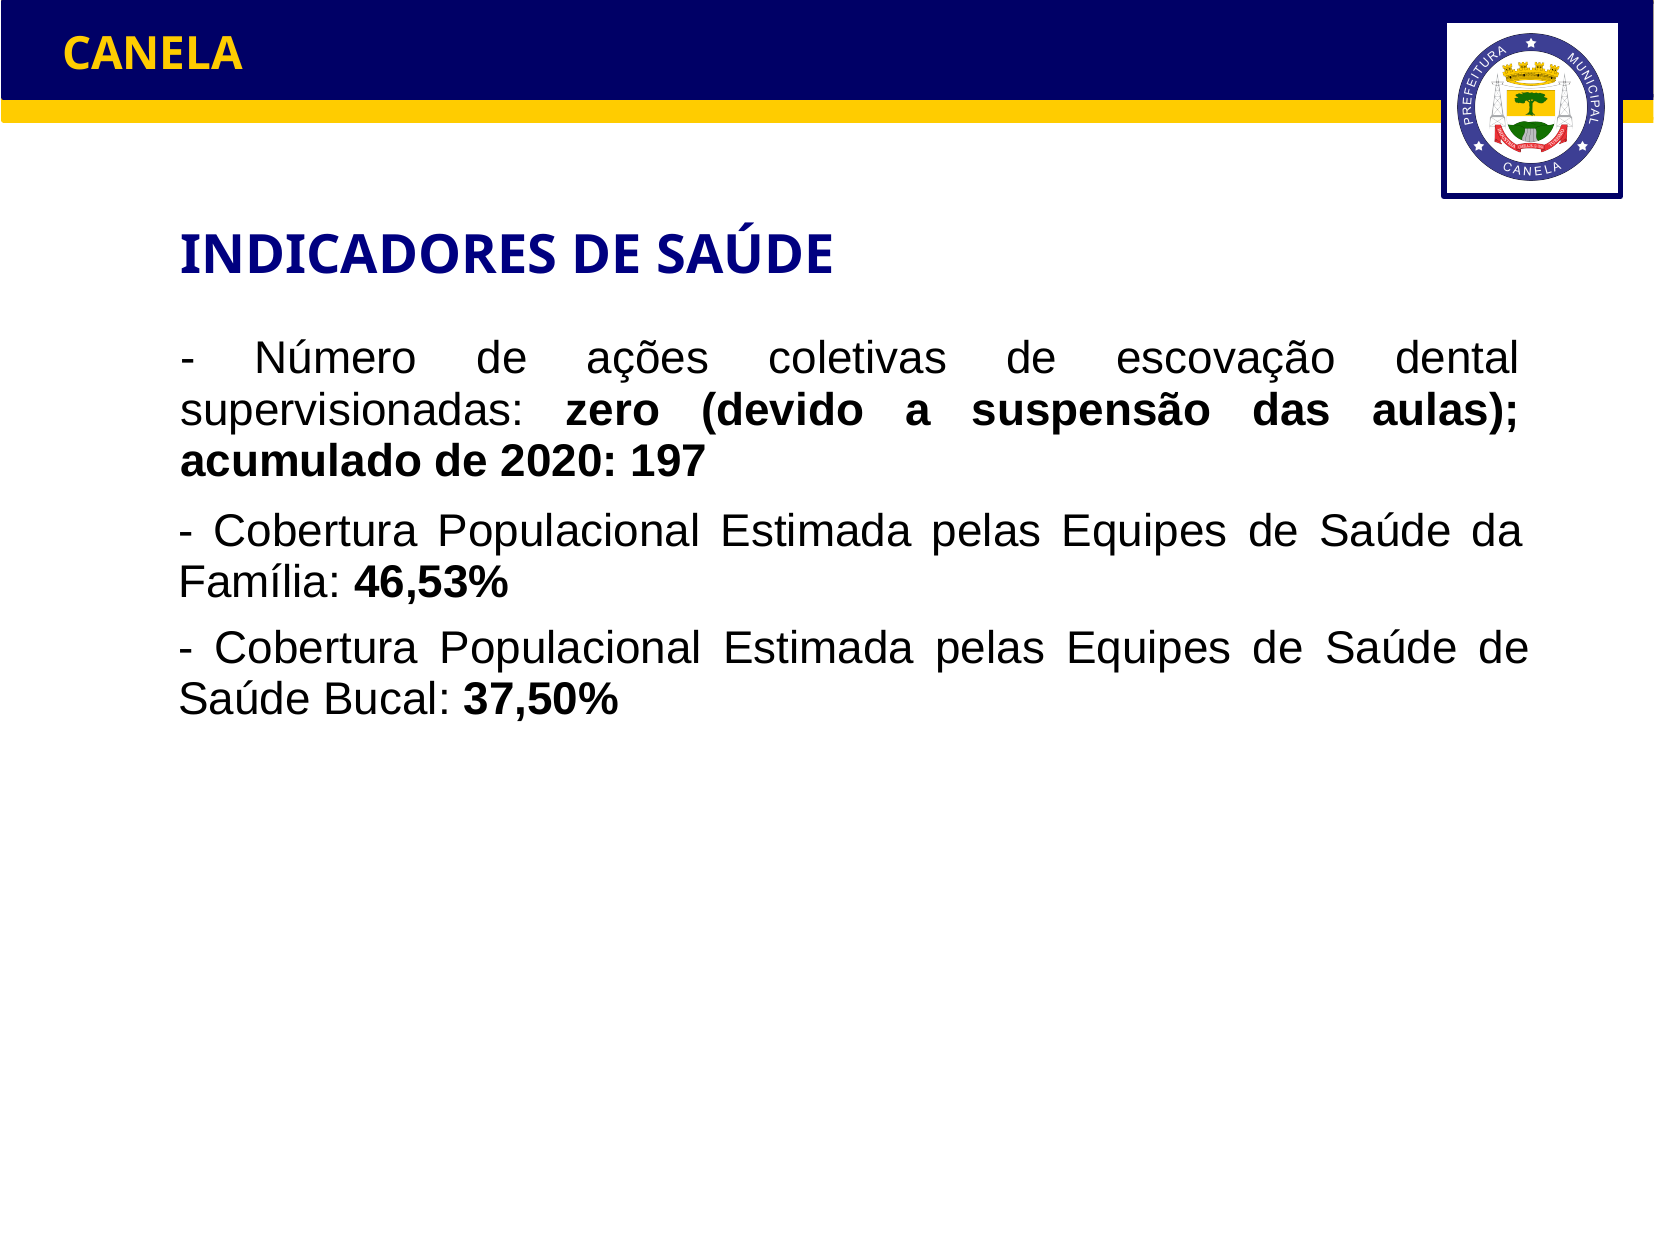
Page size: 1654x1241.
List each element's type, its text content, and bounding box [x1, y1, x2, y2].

text_box CANELA [47, 13, 853, 93]
text_box - Cobertura Populacional Estimada pelas Equipes de Saúde de Saúde Bucal: 37,50% [163, 614, 1546, 733]
text_box - Cobertura Populacional Estimada pelas Equipes de Saúde da Família: 46,53% [163, 497, 1540, 614]
text_box INDICADORES DE SAÚDE [165, 208, 872, 284]
picture [1457, 33, 1605, 181]
text_box [3, 0, 1654, 197]
text_box - Número de ações coletivas de escovação dental supervisionadas: zero (devido a suspensão das aulas); acumulado de 2020: 197 [165, 325, 1536, 494]
